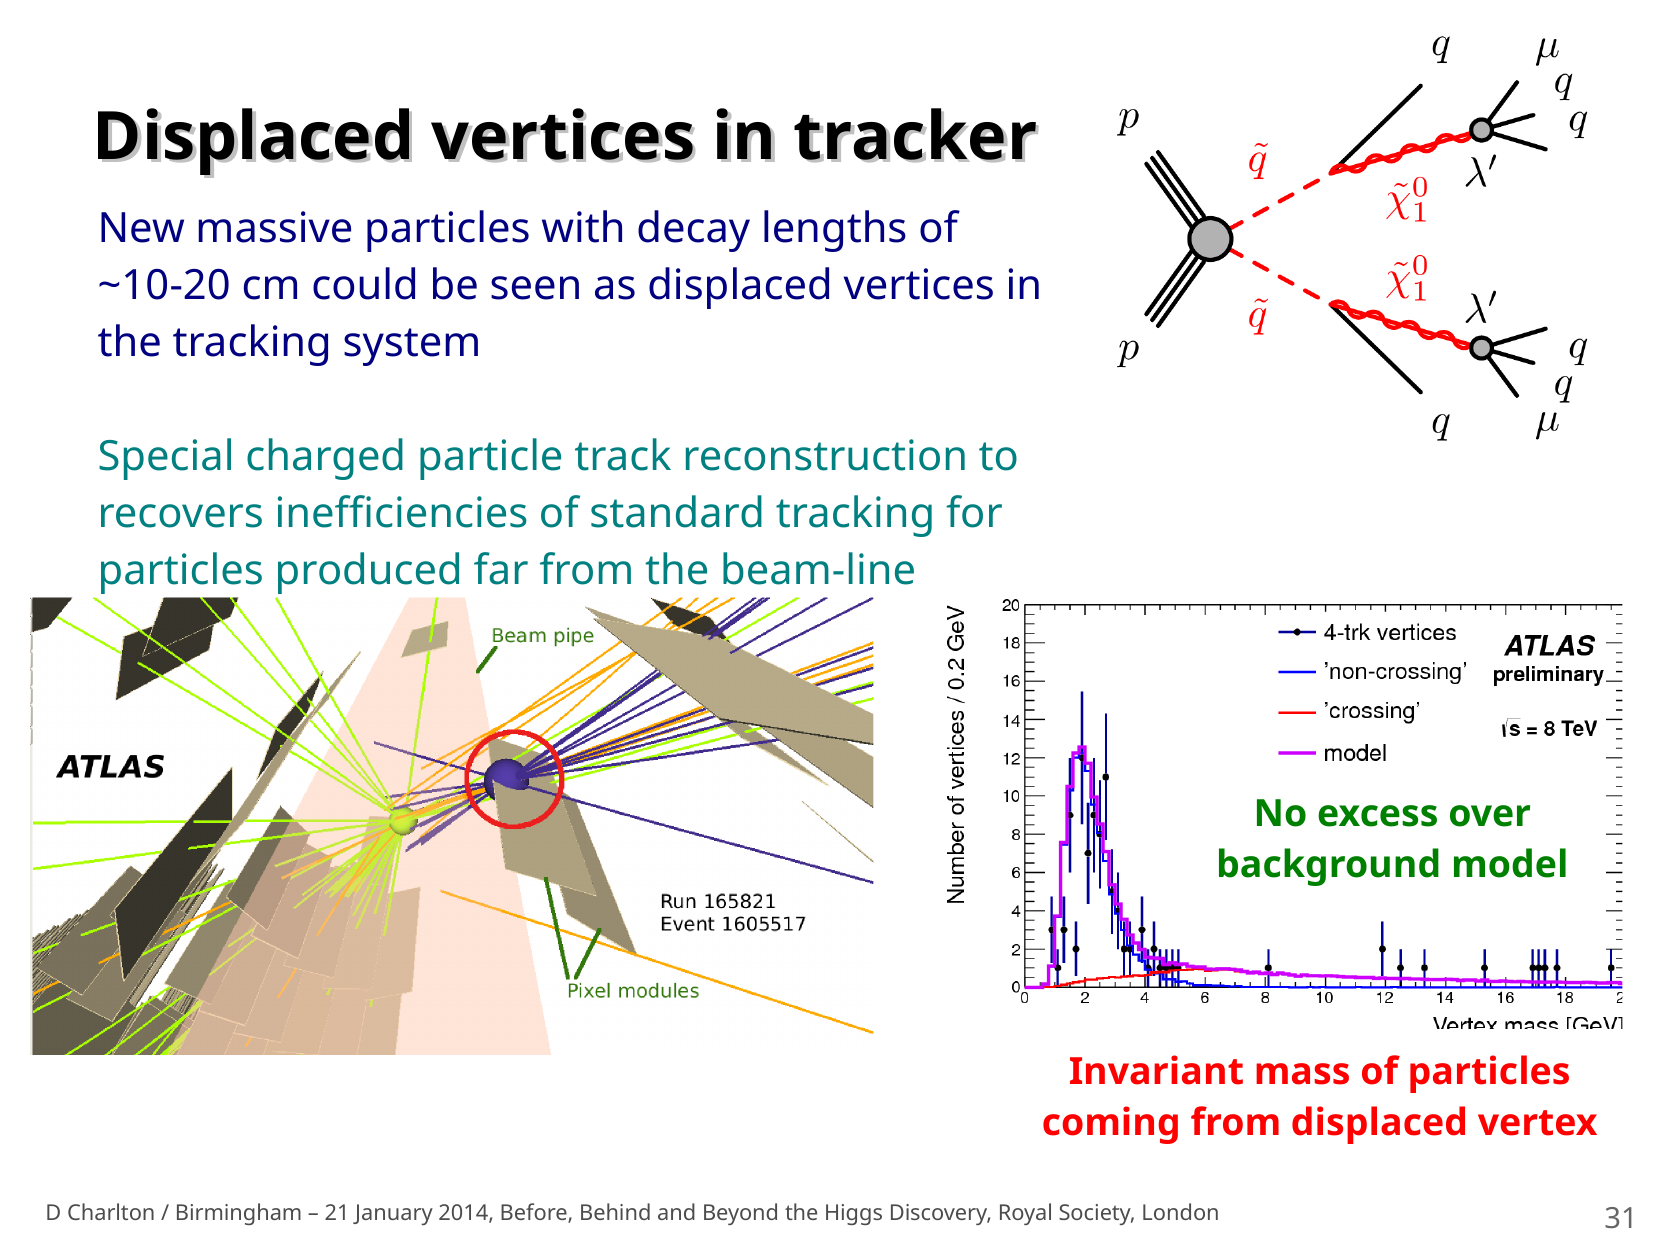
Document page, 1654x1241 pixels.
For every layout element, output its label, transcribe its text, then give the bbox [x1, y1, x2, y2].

picture [1112, 26, 1595, 444]
text_box Invariant mass of particles coming from displaced vertex [1013, 1036, 1627, 1140]
picture [30, 597, 874, 1055]
picture [930, 576, 1623, 1029]
text_box New massive particles with decay lengths of ~10-20 cm could be seen as displaced vertices in the tracking system Special charged particle track reconstruction to recovers inefficiencies of standard tracking for particles produced far from the beam-line [82, 190, 1539, 1087]
text_box Displaced vertices in tracker [78, 80, 1112, 174]
text_box No excess over background model [1183, 779, 1602, 882]
